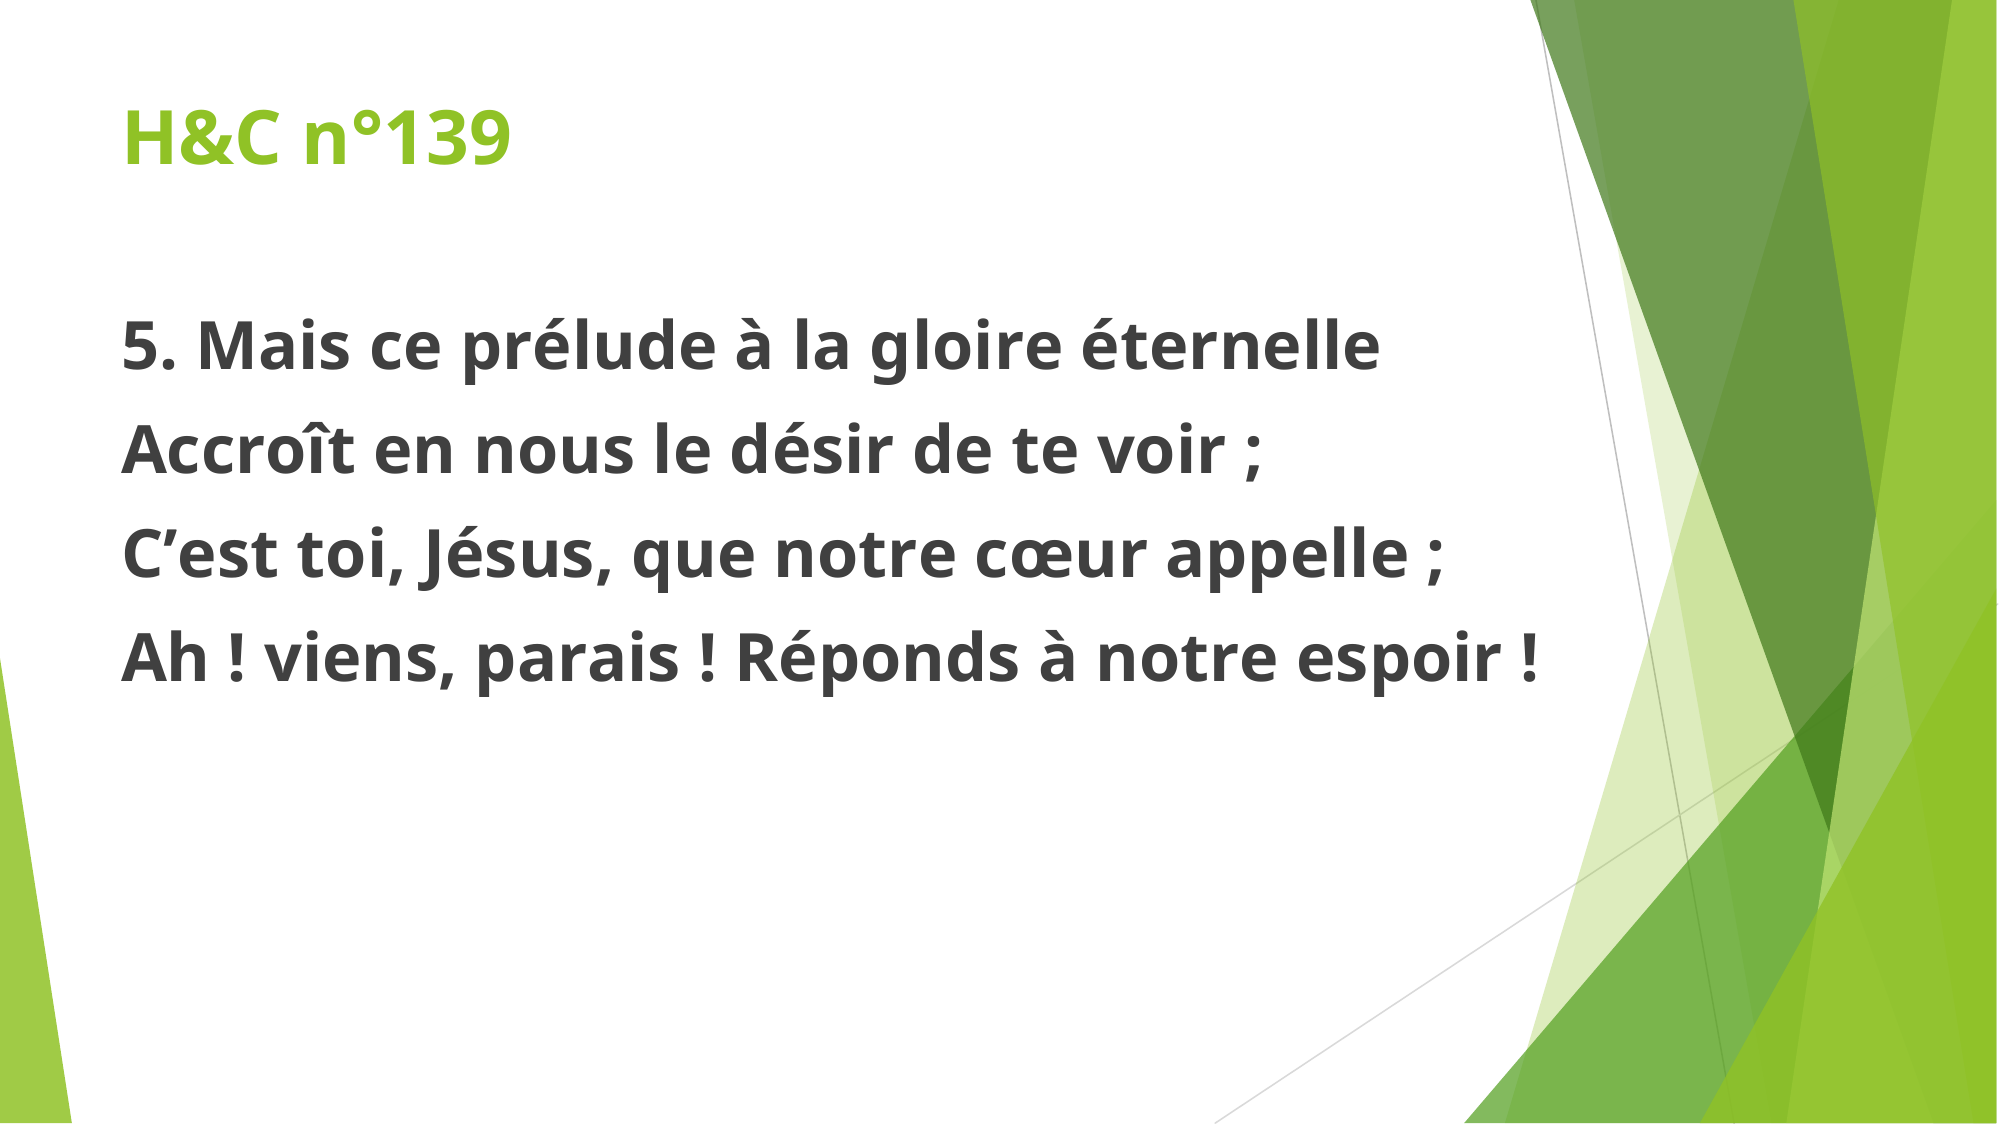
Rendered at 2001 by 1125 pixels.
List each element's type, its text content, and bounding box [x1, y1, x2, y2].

text_box H&C n°139 [106, 82, 603, 189]
text_box 5. Mais ce prélude à la gloire éternelle Accroît en nous le désir de te voir ; C’est toi, Jésus, que notre cœur appelle ; Ah ! viens, parais ! Réponds à notre espoir ! [106, 283, 1985, 1075]
